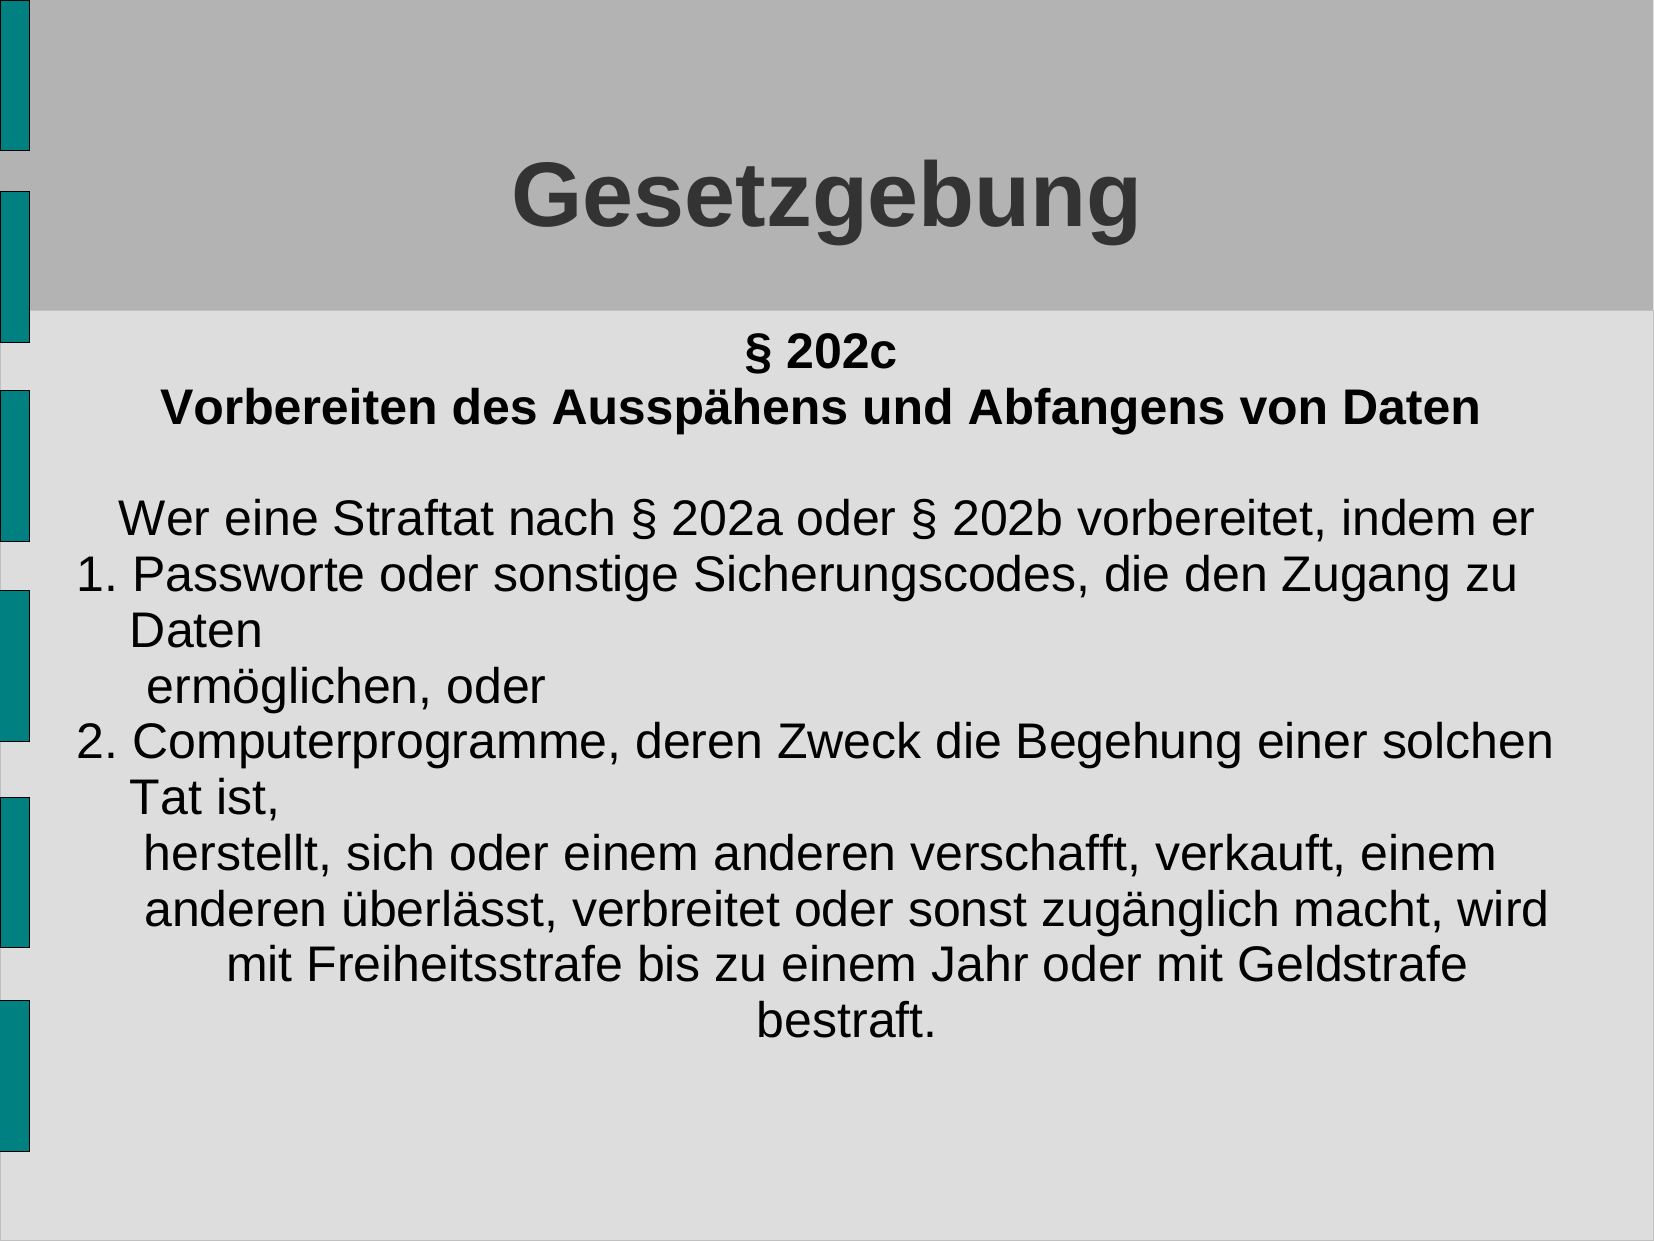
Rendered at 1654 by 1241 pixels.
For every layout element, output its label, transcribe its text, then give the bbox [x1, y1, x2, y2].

list § 202c Vorbereiten des Ausspähens und Abfangens von Daten Wer eine Straftat nach § 202a oder § 202b vorbereitet, indem er 1. Passworte oder sonstige Sicherungscodes, die den Zugang zu Daten ermöglichen, oder 2. Computerprogramme, deren Zweck die Begehung einer solchen Tat ist, herstellt, sich oder einem anderen verschafft, verkauft, einem anderen überlässt, verbreitet oder sonst zugänglich macht, wird mit Freiheitsstrafe bis zu einem Jahr oder mit Geldstrafe bestraft. [59, 323, 1565, 1182]
title Gesetzgebung [121, 91, 1534, 299]
